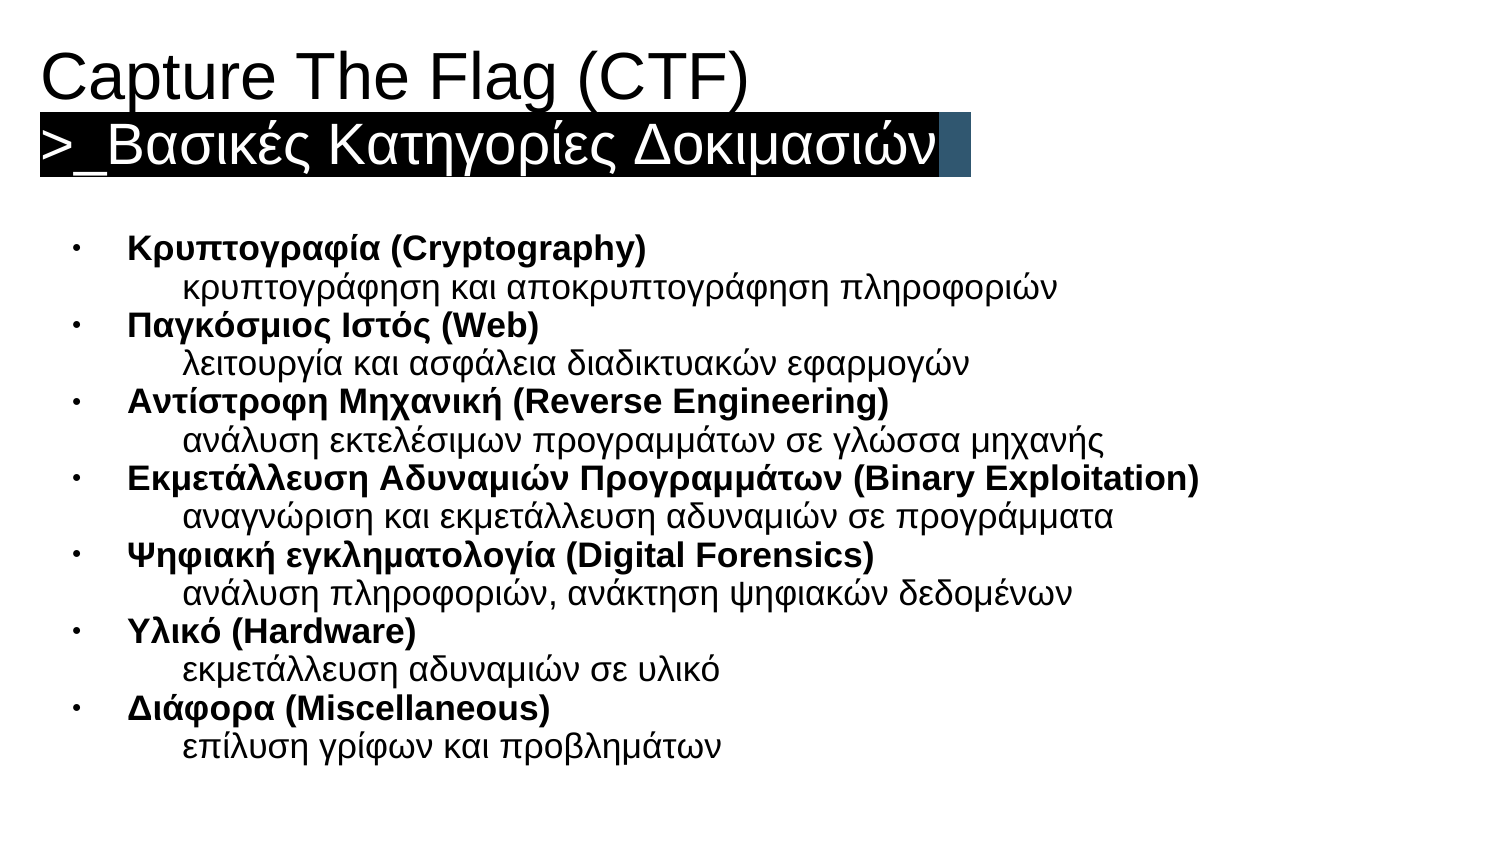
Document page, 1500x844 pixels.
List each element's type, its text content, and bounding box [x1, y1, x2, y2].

text_box Capture The Flag (CTF) >_Βασικές Κατηγορίες Δοκιμασιών [25, 23, 1436, 196]
text_box Κρυπτογραφία (Cryptography) κρυπτογράφηση και αποκρυπτογράφηση πληροφοριών Παγκόσμιος Ιστός (Web) λειτουργία και ασφάλεια διαδικτυακών εφαρμογών Αντίστροφη Μηχανική (Reverse Engineering) ανάλυση εκτελέσιμων προγραμμάτων σε γλώσσα μηχανής Εκμετάλλευση Αδυναμιών Προγραμμάτων (Binary Exploitation) αναγνώριση και εκμετάλλευση αδυναμιών σε προγράμματα Ψηφιακή εγκληµατολογία (Digital Forensics) ανάλυση πληροφοριών, ανάκτηση ψηφιακών δεδομένων Υλικό (Hardware) εκμετάλλευση αδυναμιών σε υλικό Διάφορα (Miscellaneous) επίλυση γρίφων και προβλημάτων [17, 222, 1483, 802]
